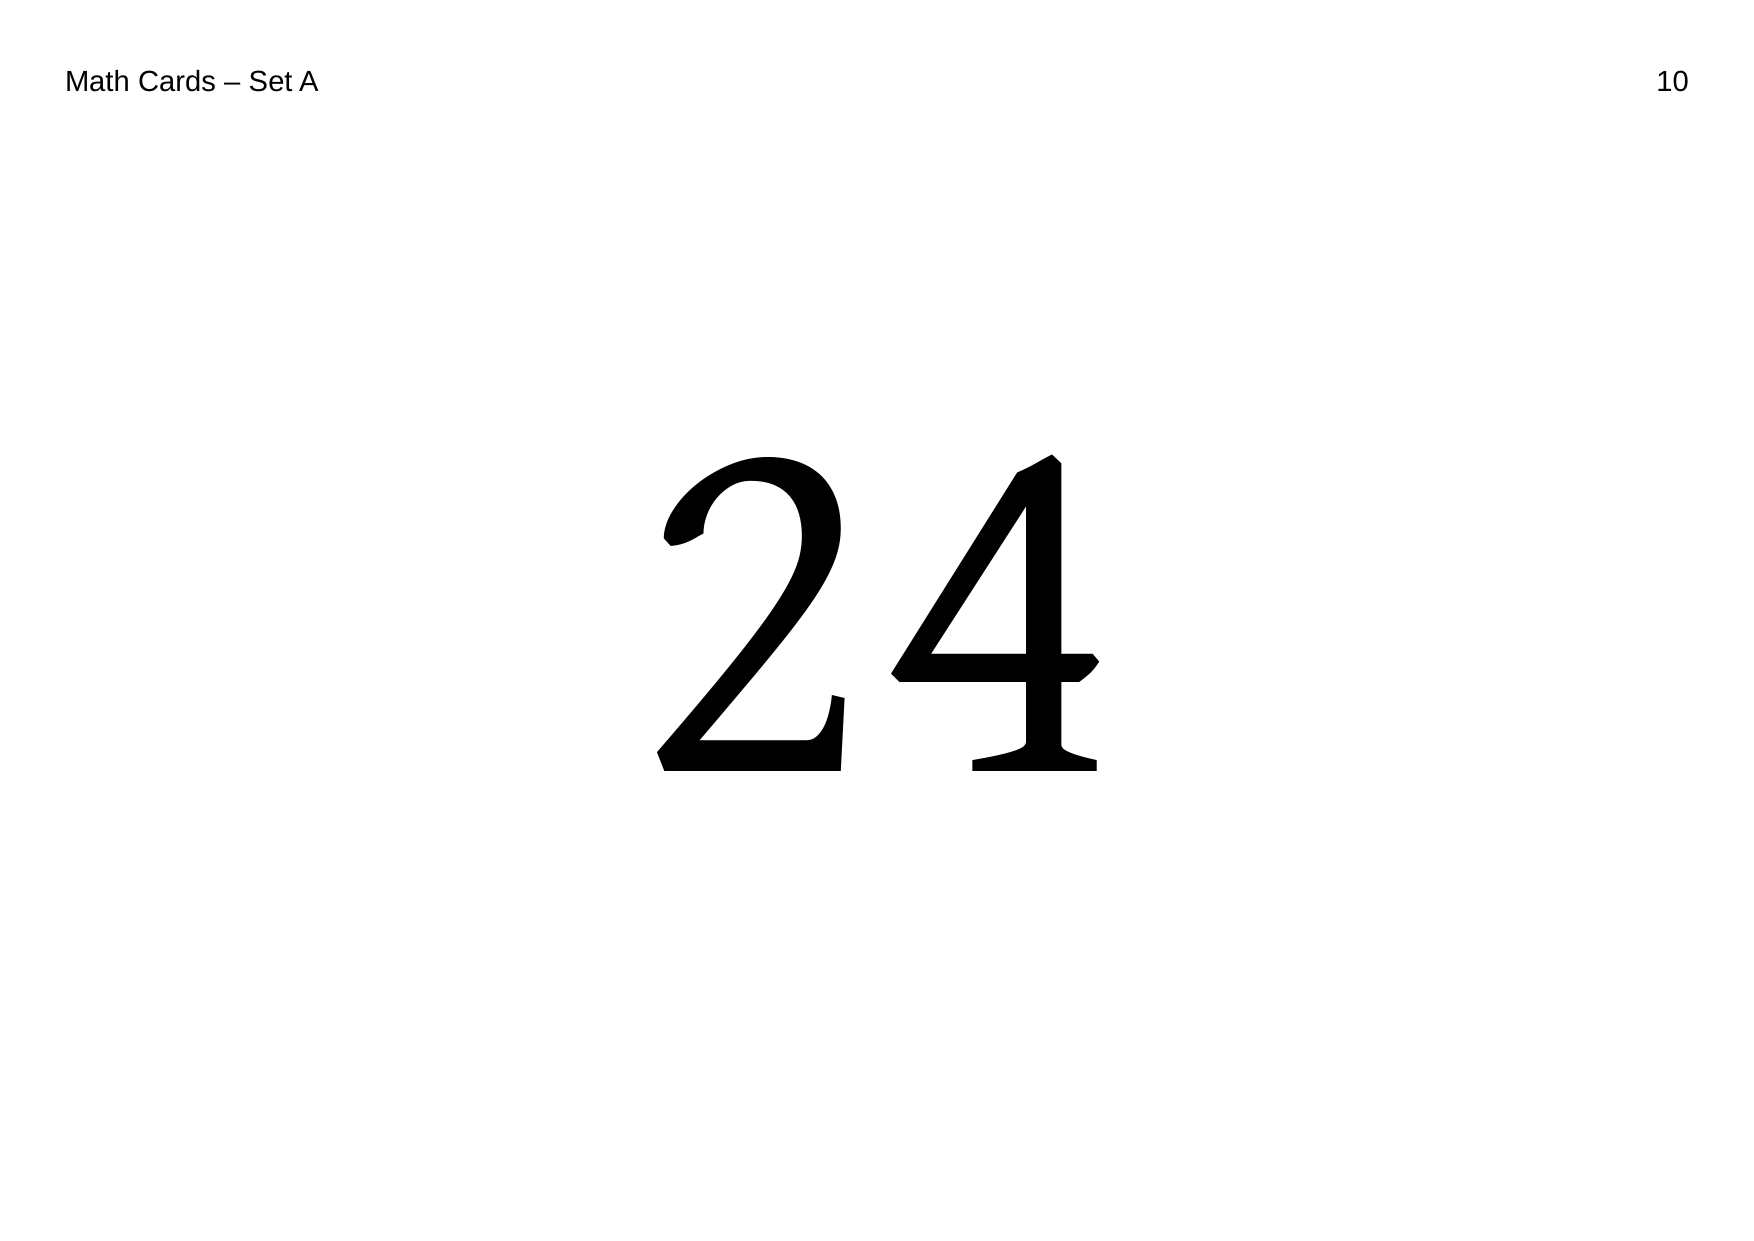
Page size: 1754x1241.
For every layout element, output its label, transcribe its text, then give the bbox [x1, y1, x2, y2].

text_box 10 [1650, 59, 1695, 104]
text_box 24 [626, 318, 1128, 922]
text_box Math Cards – Set A [59, 59, 326, 104]
